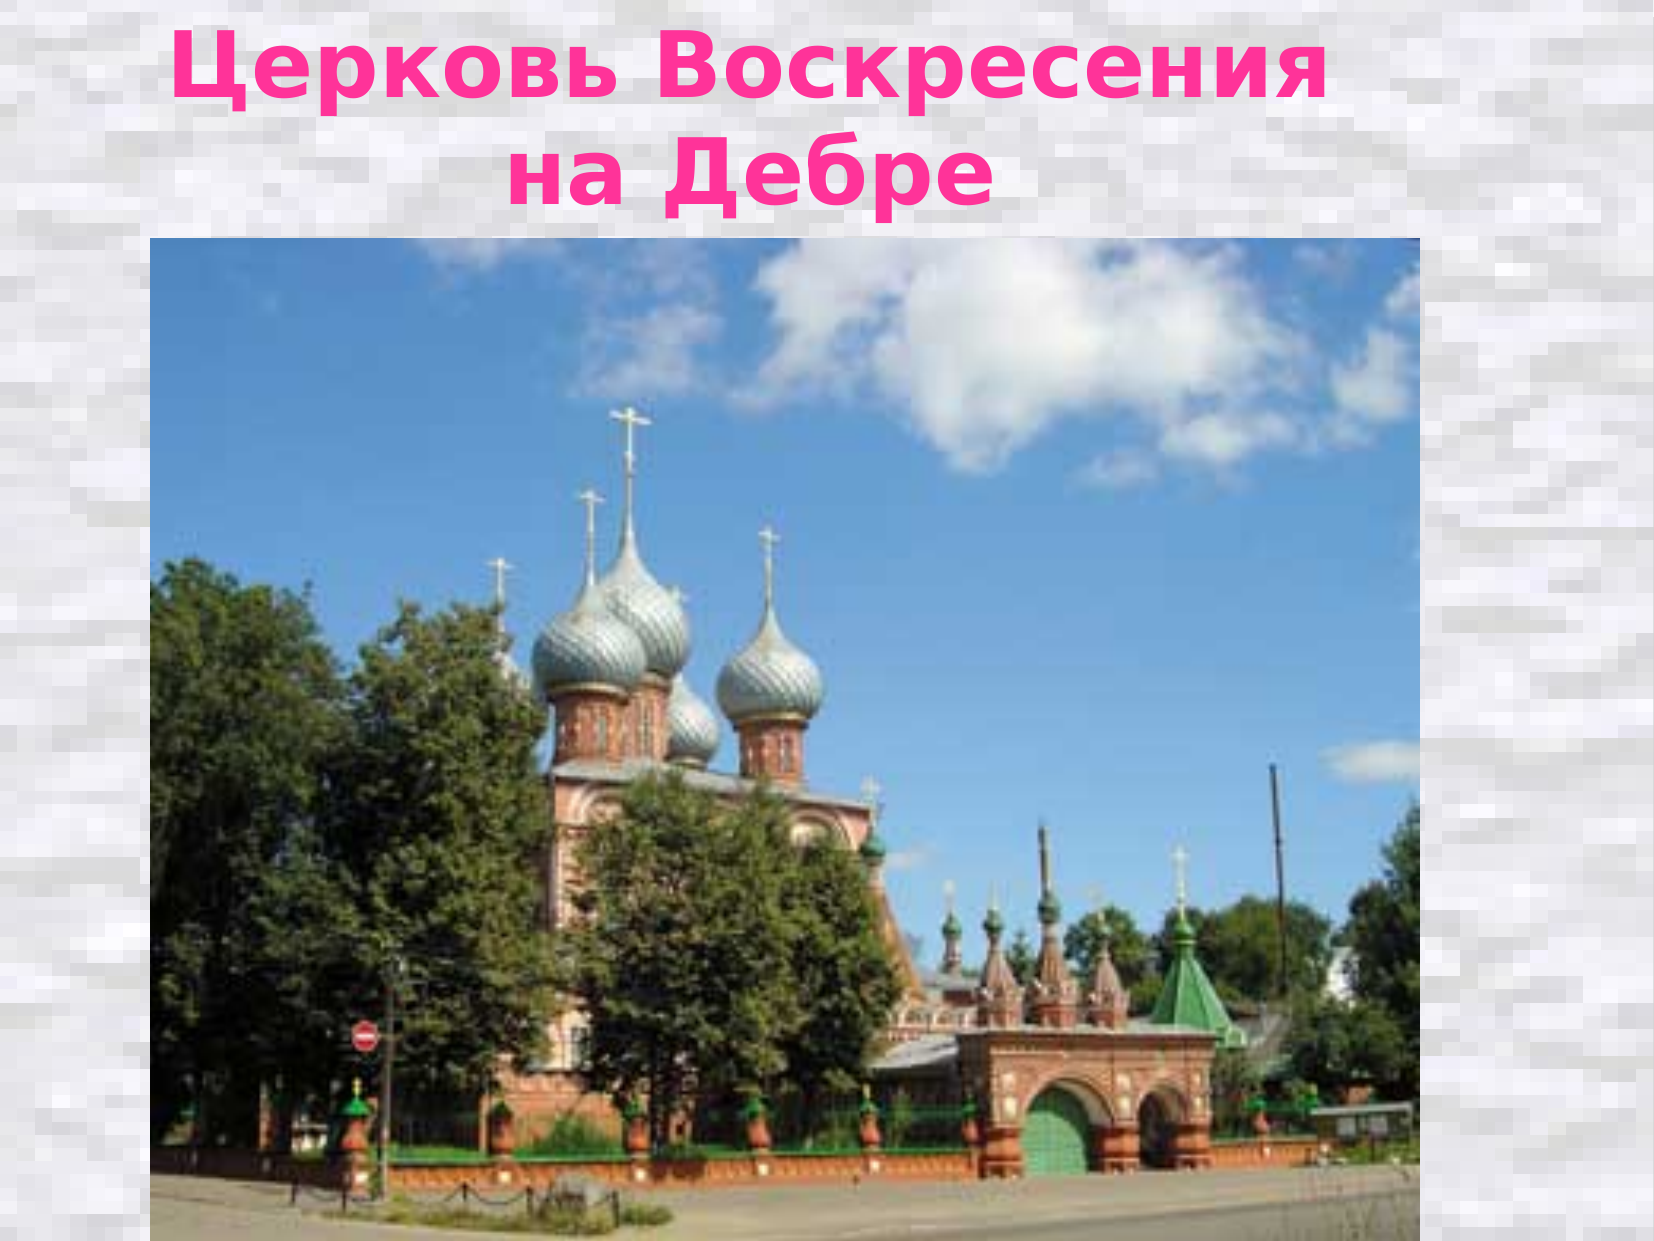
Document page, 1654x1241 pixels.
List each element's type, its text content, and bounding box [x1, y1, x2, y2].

picture [0, 0, 1654, 1241]
title Церковь Воскресения на Дебре [112, 4, 1388, 341]
